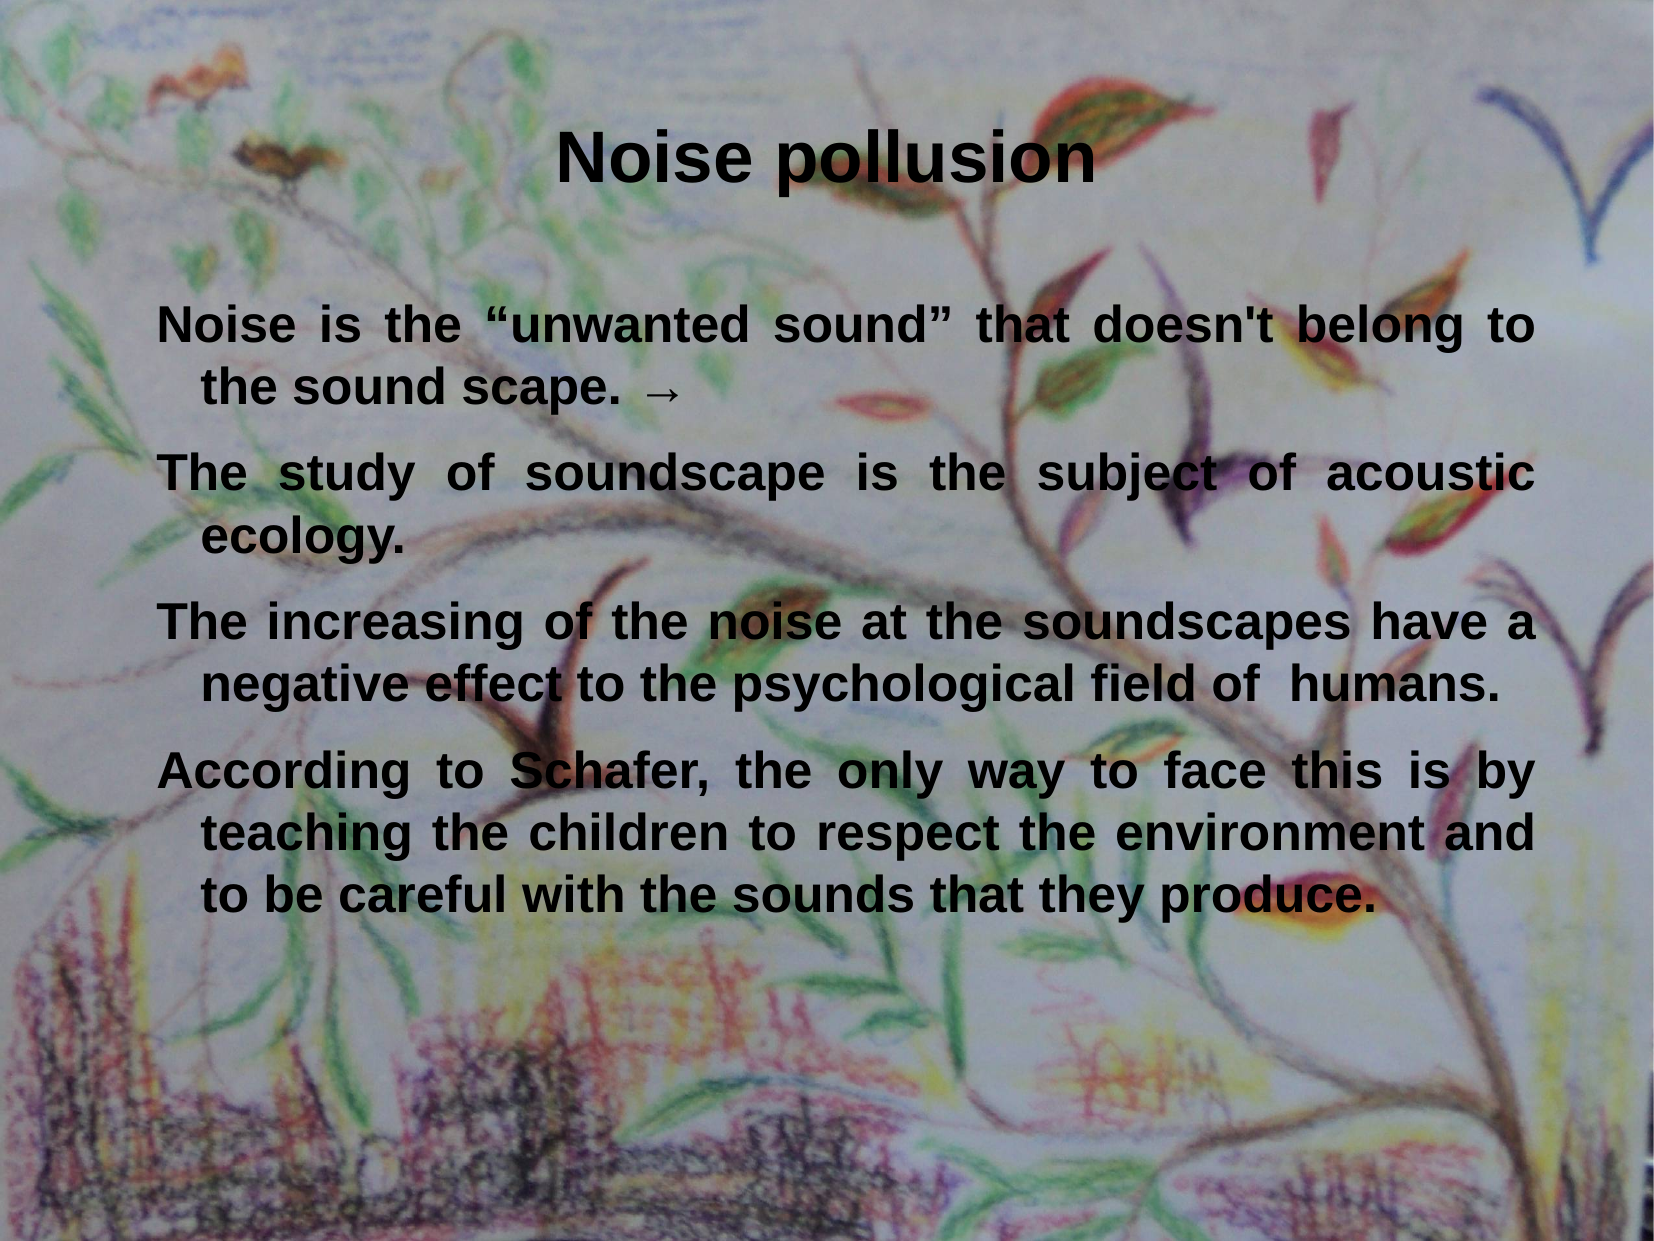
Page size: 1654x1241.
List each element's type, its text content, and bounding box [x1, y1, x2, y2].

list Noise is the “unwanted sound” that doesn't belong to the sound scape. → The study of soundscape is the subject of acoustic ecology. The increasing of the noise at the soundscapes have a negative effect to the psychological field of humans. According to Schafer, the only way to face this is by teaching the children to respect the environment and to be careful with the sounds that they produce. [82, 290, 1538, 1010]
title Noise pollusion [82, 49, 1571, 257]
